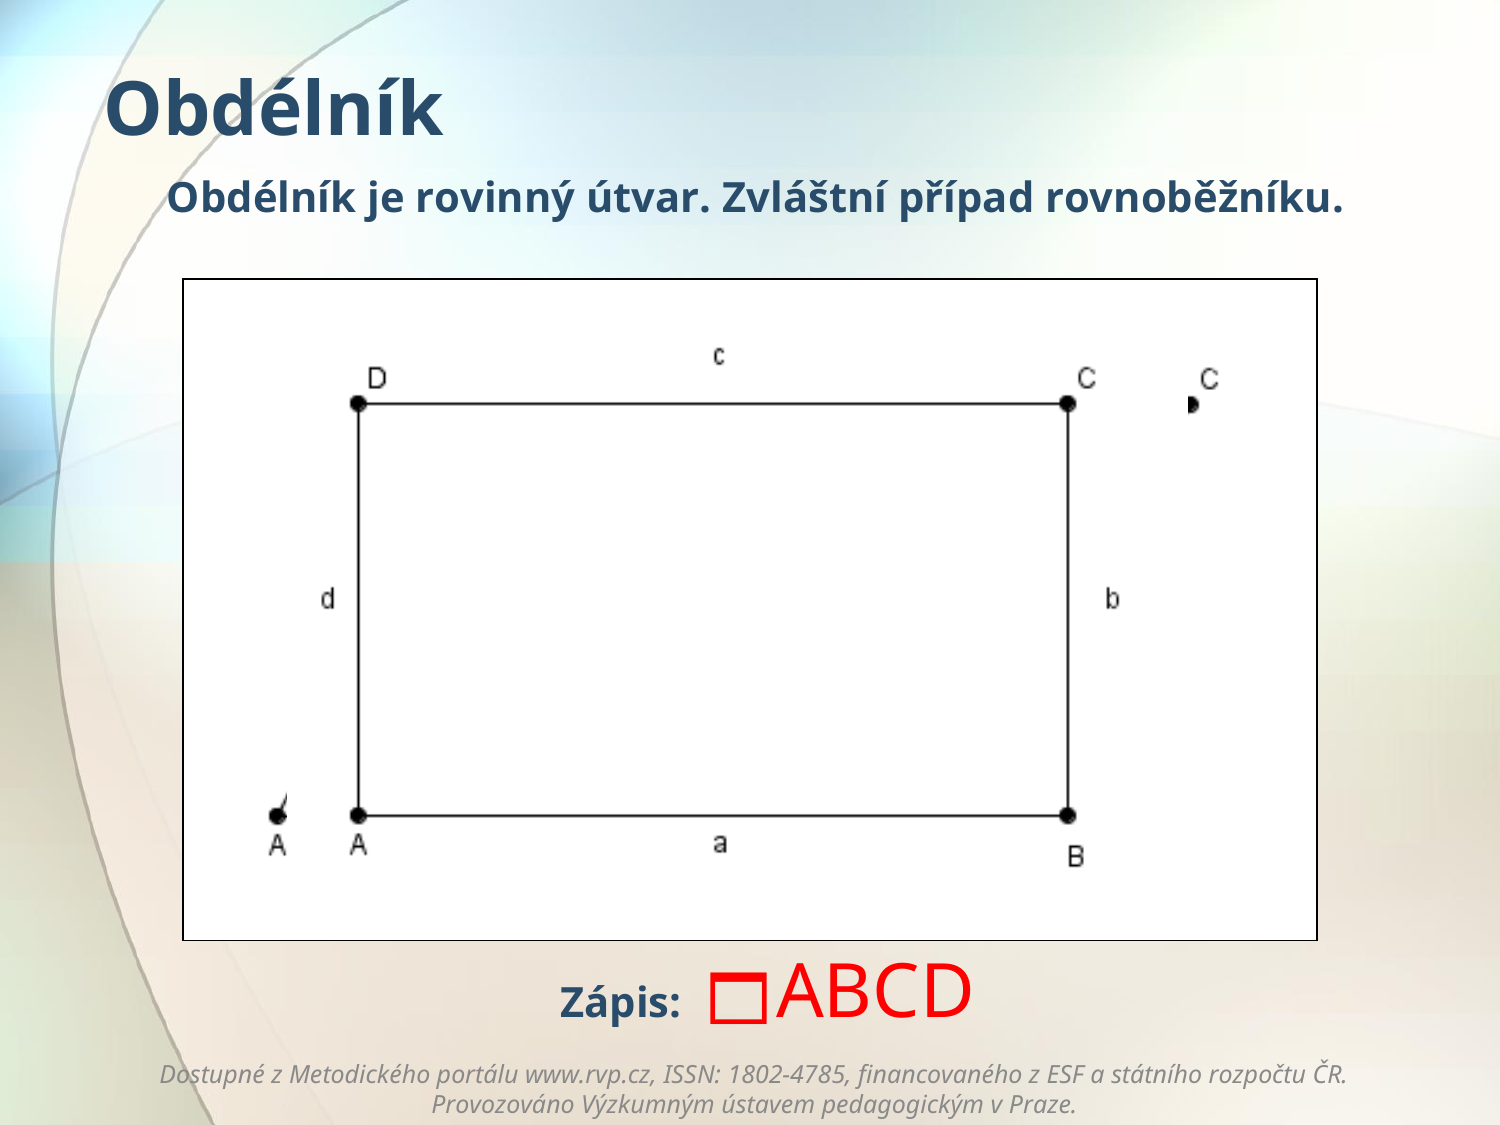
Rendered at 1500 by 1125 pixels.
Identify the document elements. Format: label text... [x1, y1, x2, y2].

title Obdélník [88, 62, 1424, 165]
text_box Obdélník je rovinný útvar. Zvláštní případ rovnoběžníku. [152, 148, 1428, 244]
text_box [183, 278, 1318, 893]
text_box Zápis: ABCD [88, 893, 1447, 1083]
picture [0, 0, 1500, 1125]
